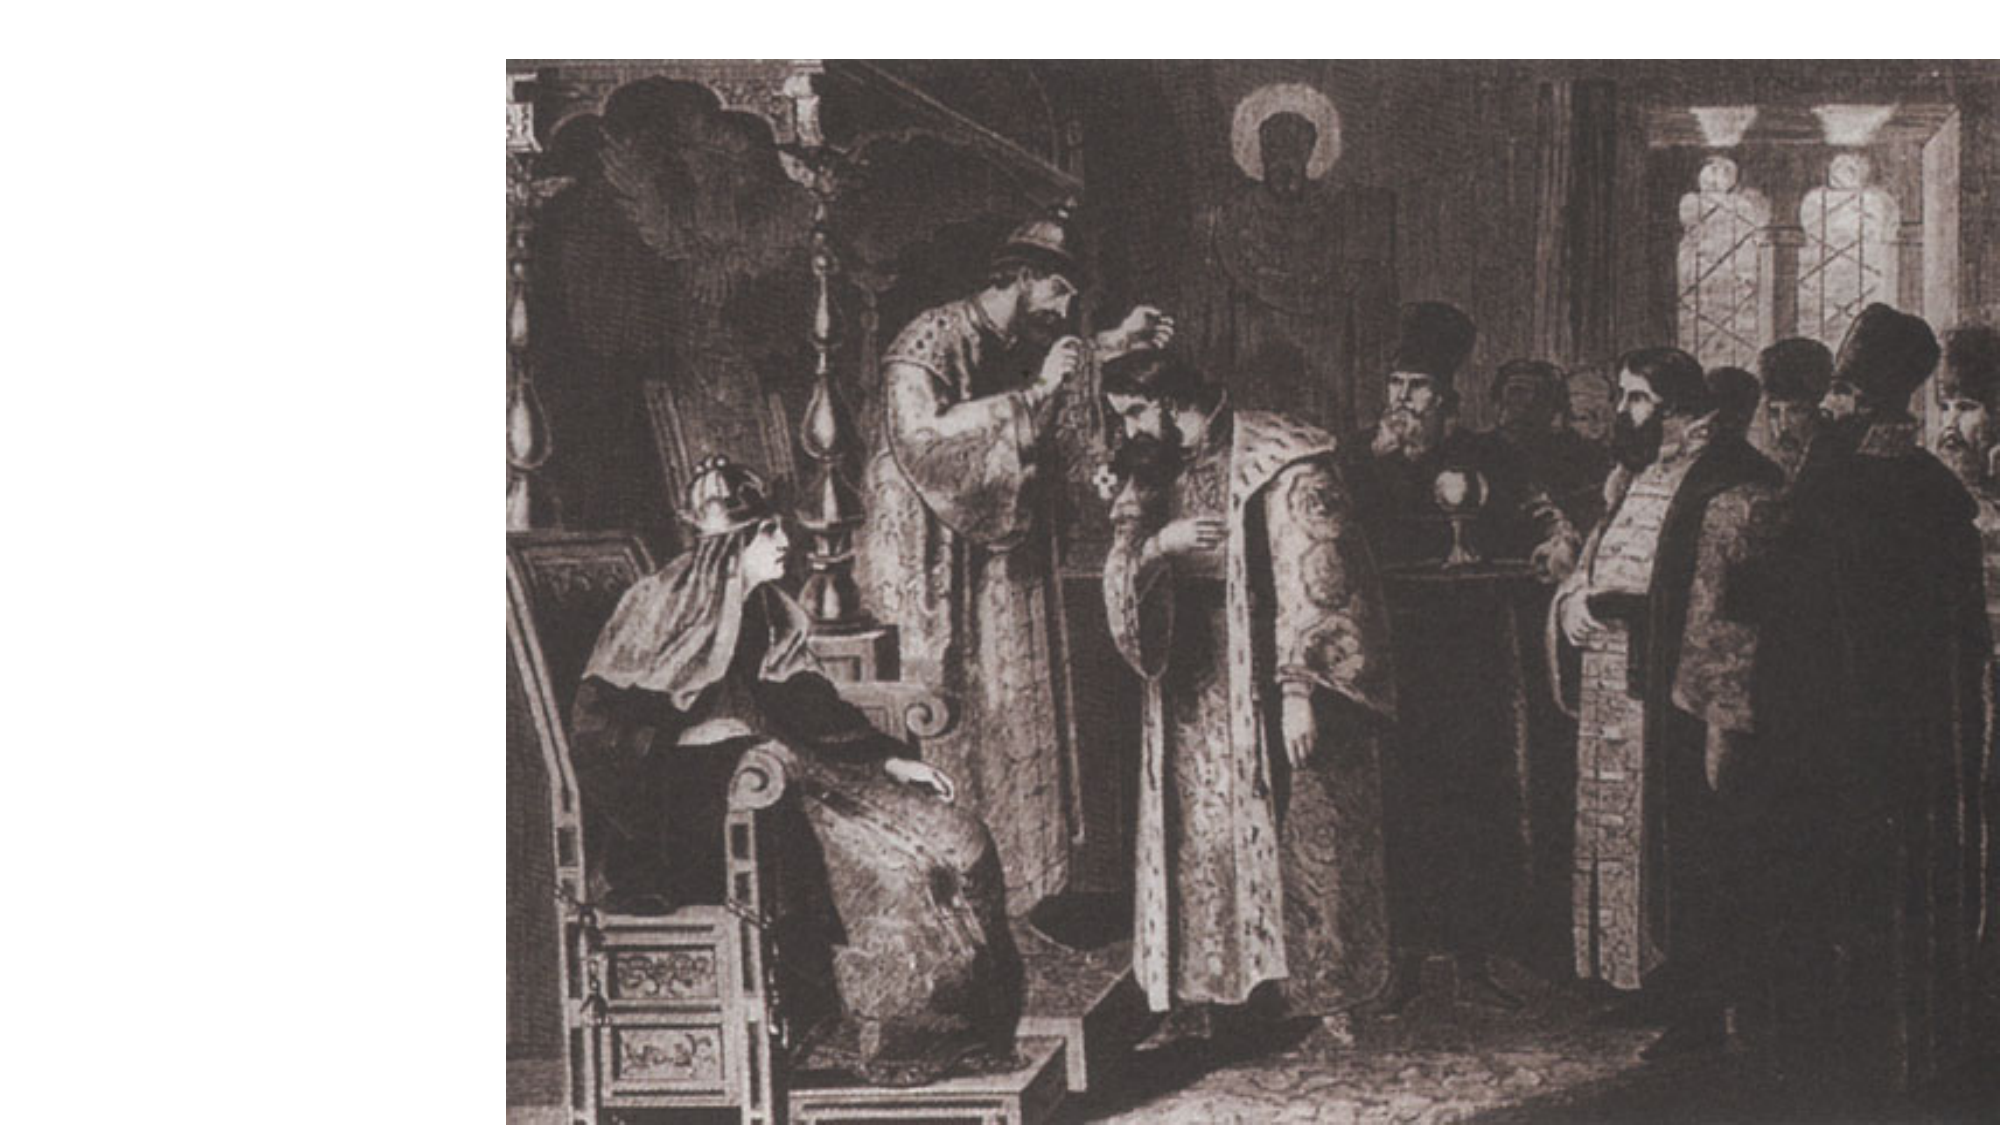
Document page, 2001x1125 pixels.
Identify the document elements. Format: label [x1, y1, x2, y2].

picture [506, 59, 2000, 1125]
